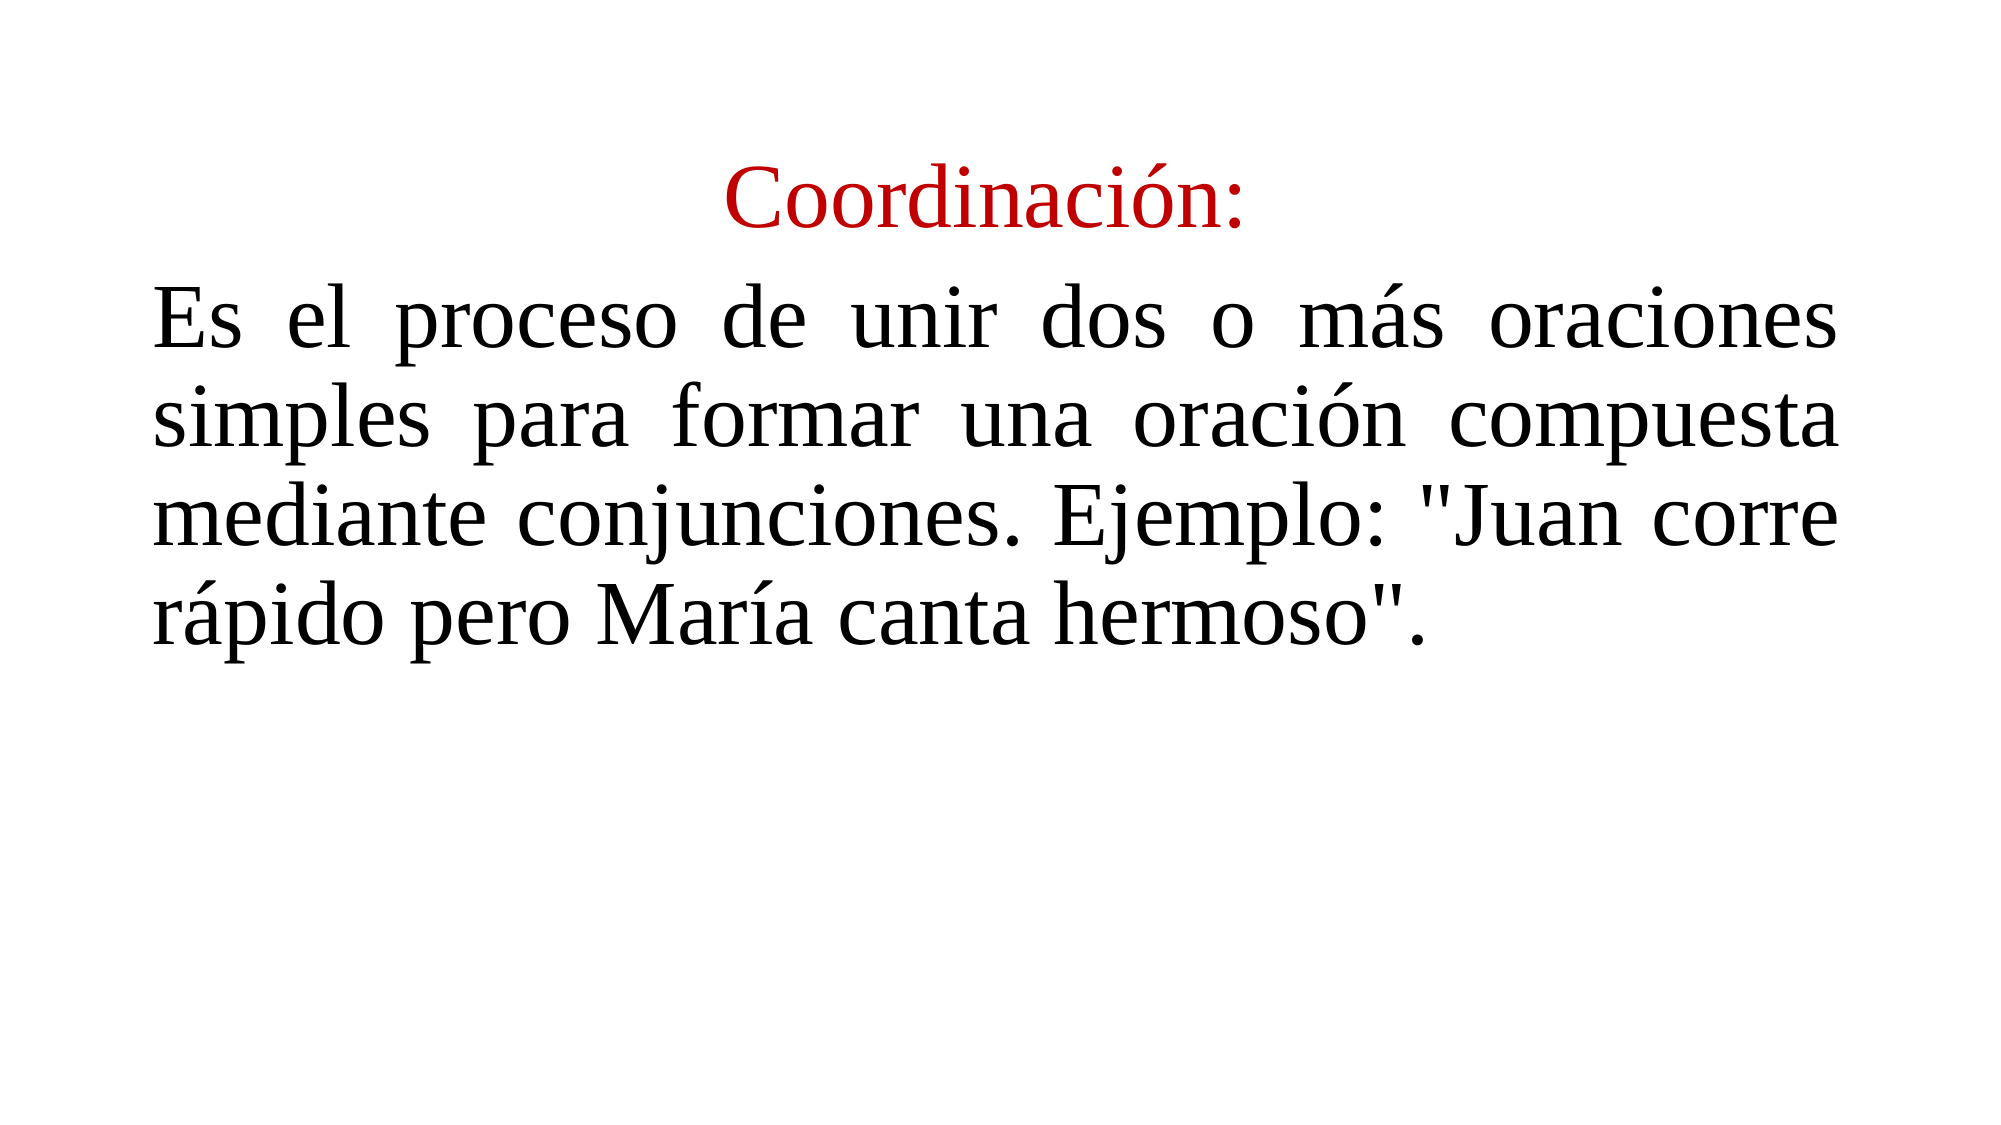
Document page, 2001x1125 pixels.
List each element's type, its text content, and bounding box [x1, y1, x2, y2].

list Coordinación: Es el proceso de unir dos o más oraciones simples para formar una oración compuesta mediante conjunciones. Ejemplo: "Juan corre rápido pero María canta hermoso". [137, 140, 1863, 1014]
